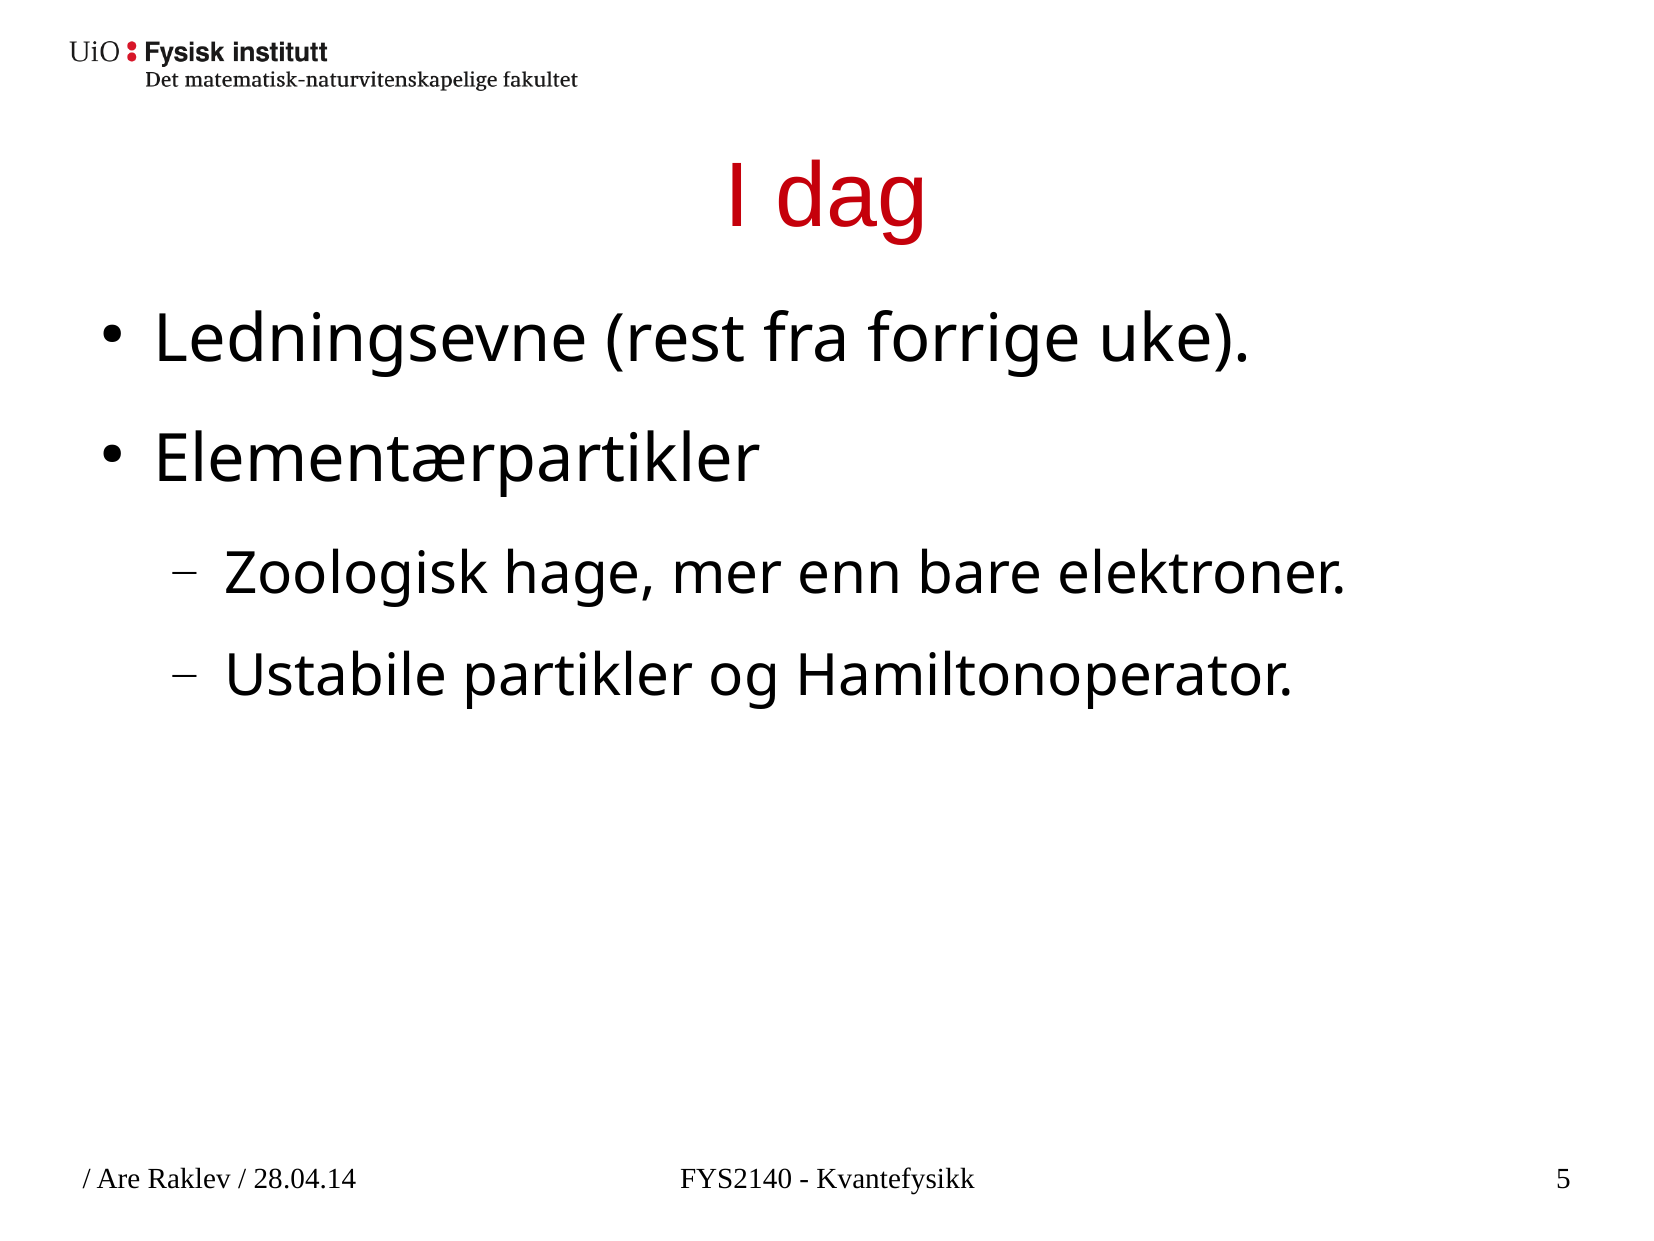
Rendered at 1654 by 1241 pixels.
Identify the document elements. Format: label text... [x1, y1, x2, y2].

title I dag [82, 90, 1571, 290]
picture [68, 37, 581, 93]
list Ledningsevne (rest fra forrige uke). Elementærpartikler Zoologisk hage, mer enn bare elektroner. Ustabile partikler og Hamiltonoperator. [82, 290, 1613, 1094]
